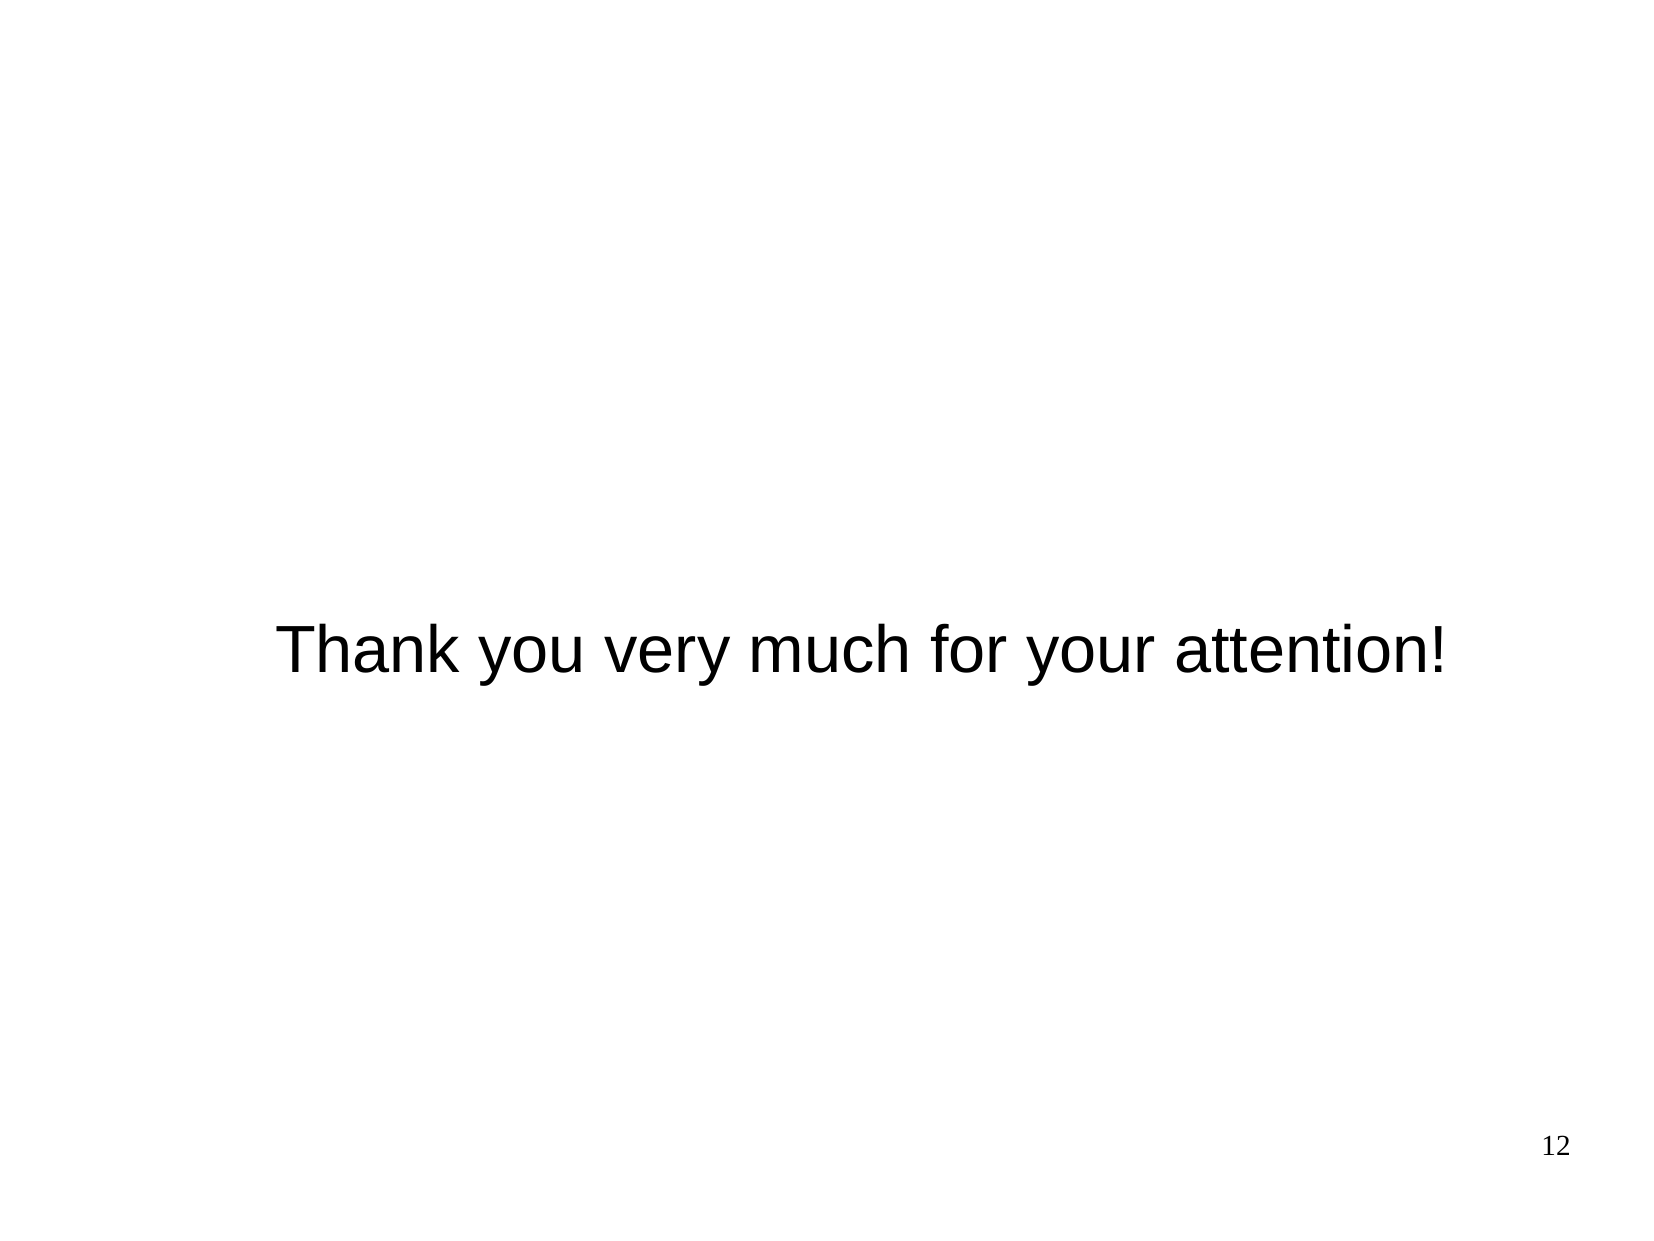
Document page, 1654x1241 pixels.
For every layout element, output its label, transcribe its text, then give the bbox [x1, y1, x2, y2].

list Thank you very much for your attention! [82, 290, 1571, 1010]
